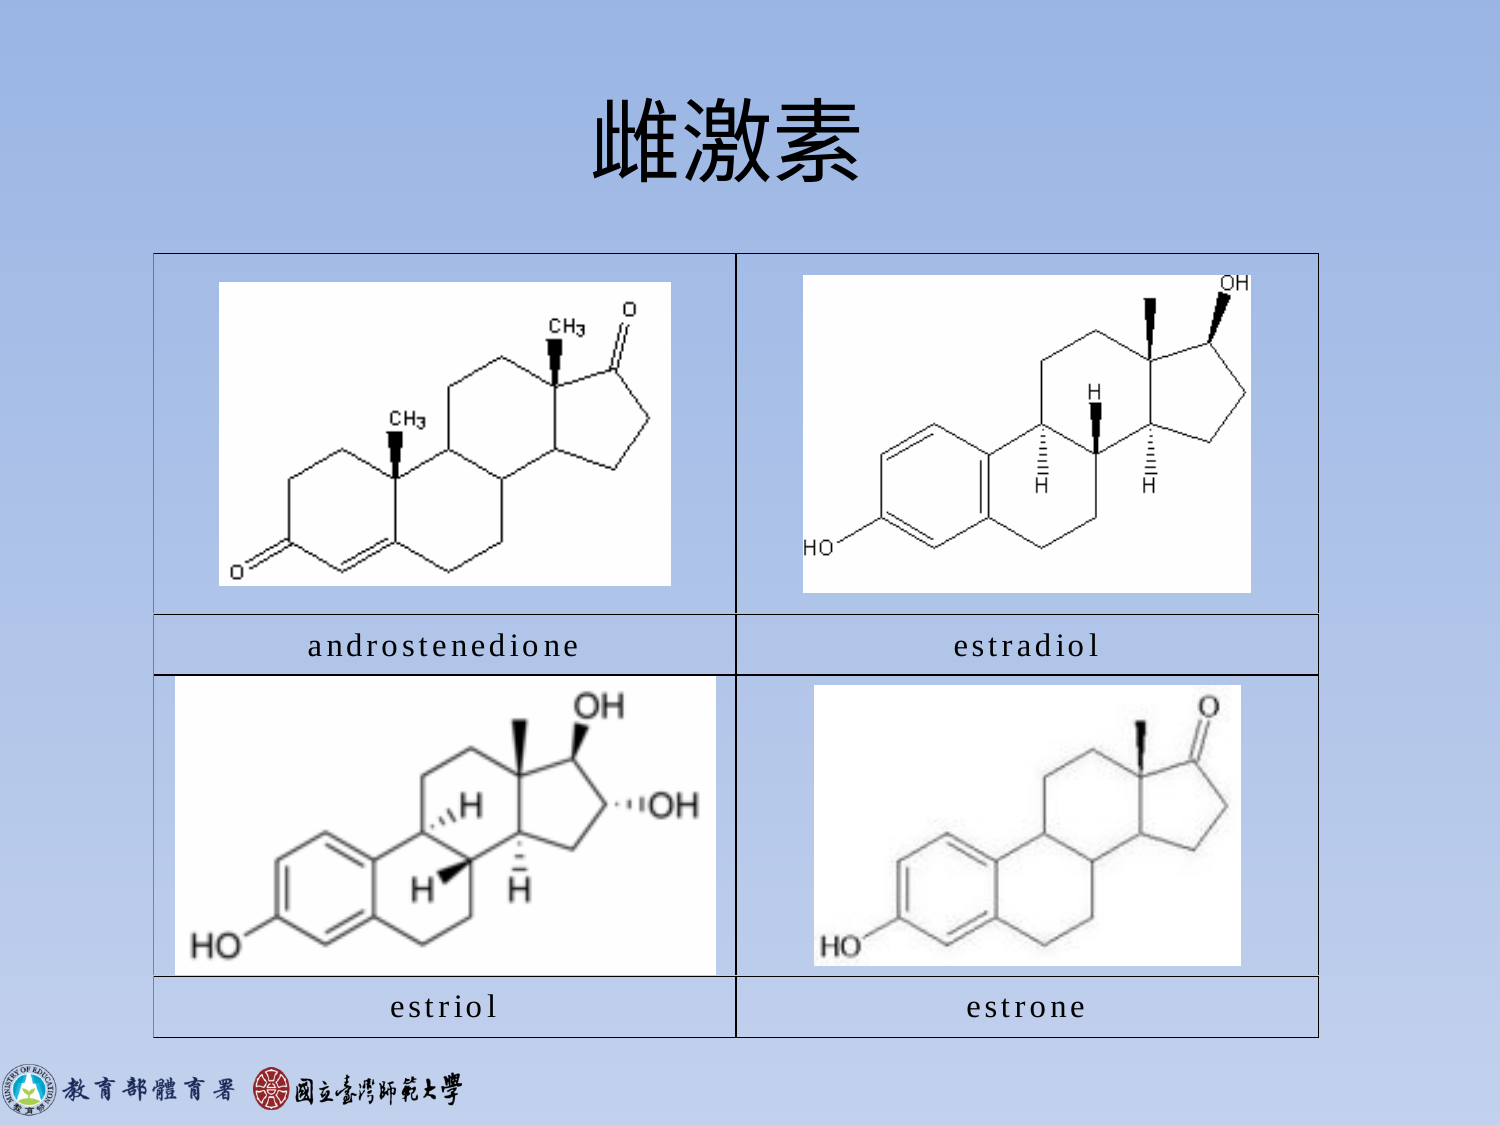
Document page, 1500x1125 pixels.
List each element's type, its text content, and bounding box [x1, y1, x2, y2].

picture [153, 252, 1347, 1102]
title 雌激素 [75, 45, 1426, 233]
